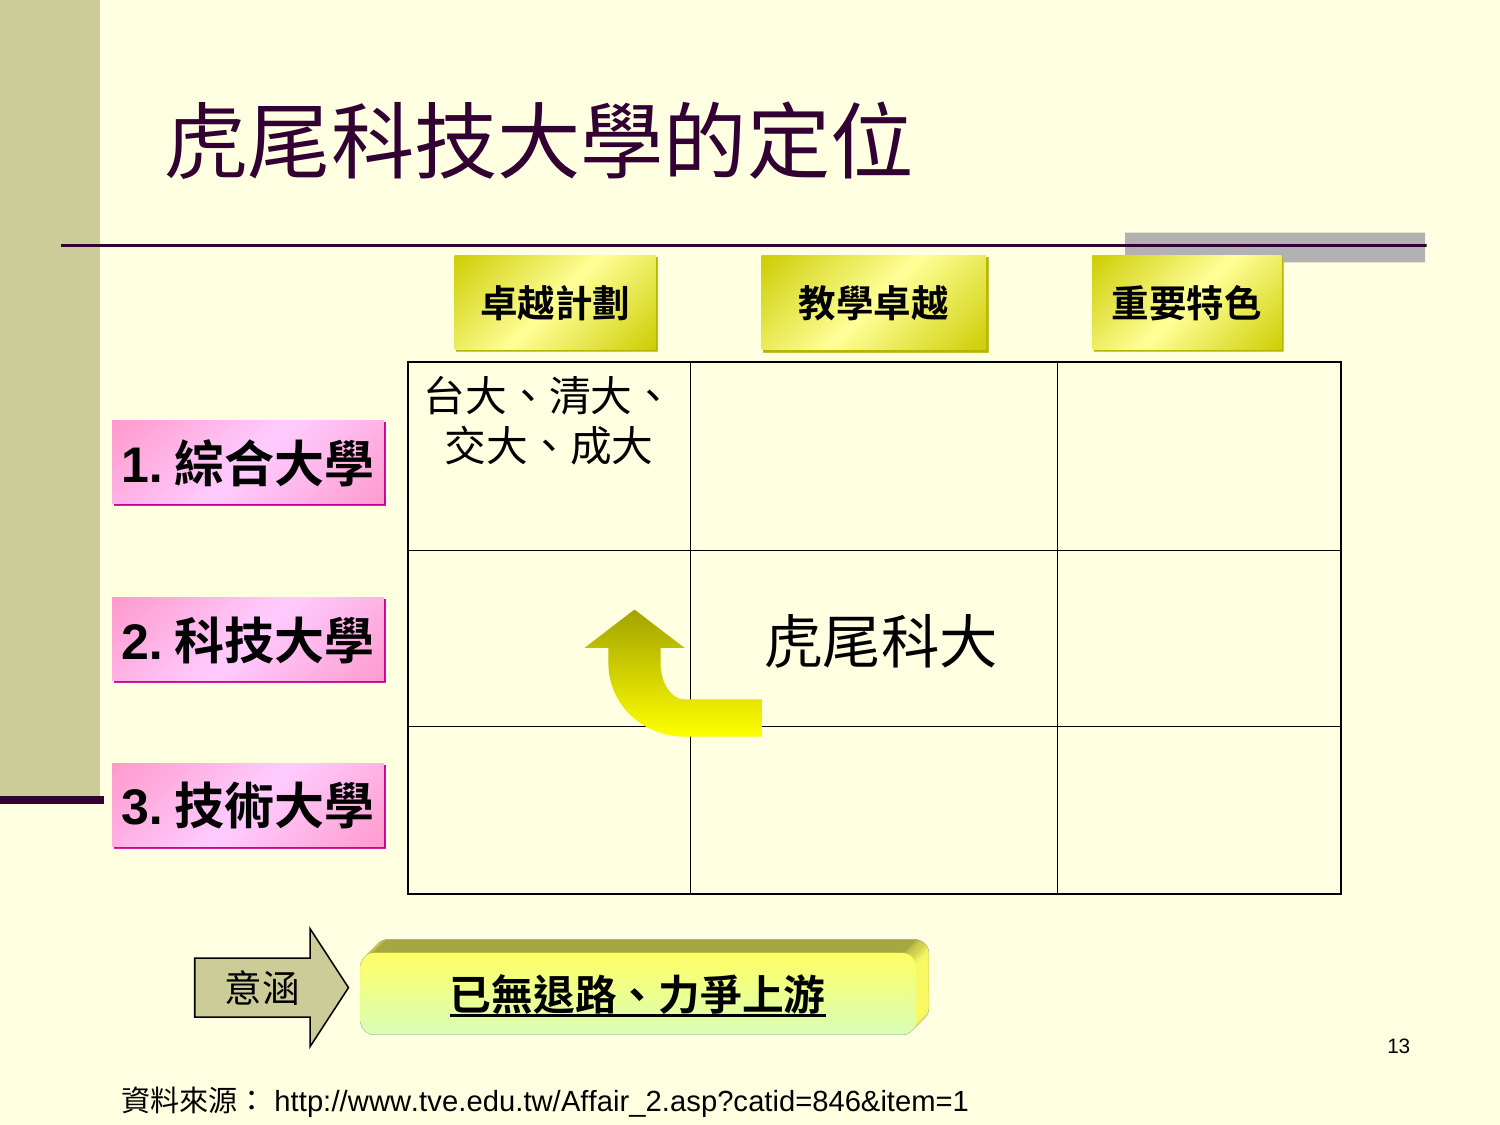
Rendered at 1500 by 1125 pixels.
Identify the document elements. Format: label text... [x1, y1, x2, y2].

text_box 教學卓越 [761, 255, 987, 350]
text_box 已無退路、力爭上游 [917, 959, 926, 1017]
table_header 台大、清大、交大、成大 [409, 363, 690, 550]
table_cell [1058, 551, 1340, 726]
text_box 意涵 [194, 928, 349, 1047]
text_box 重要特色 [1092, 255, 1282, 350]
text_box 卓越計劃 [454, 255, 656, 350]
table_cell [691, 727, 1057, 893]
table_cell [409, 727, 690, 893]
table_header [691, 363, 1057, 550]
table_cell [1058, 727, 1340, 893]
text_box 虎尾科大 [750, 597, 1034, 684]
text_box 資料來源：http://www.tve.edu.tw/Affair_2.asp?catid=846&item=1 [106, 1074, 985, 1125]
text_box [584, 609, 762, 737]
text_box 3.技術大學 [112, 763, 384, 847]
text_box 2.科技大學 [112, 597, 384, 681]
text_box 1.綜合大學 [112, 420, 384, 504]
table_cell [691, 551, 1057, 726]
table_header [1058, 363, 1340, 550]
table_cell [409, 551, 690, 726]
title 虎尾科技大學的定位 [150, 45, 1426, 234]
